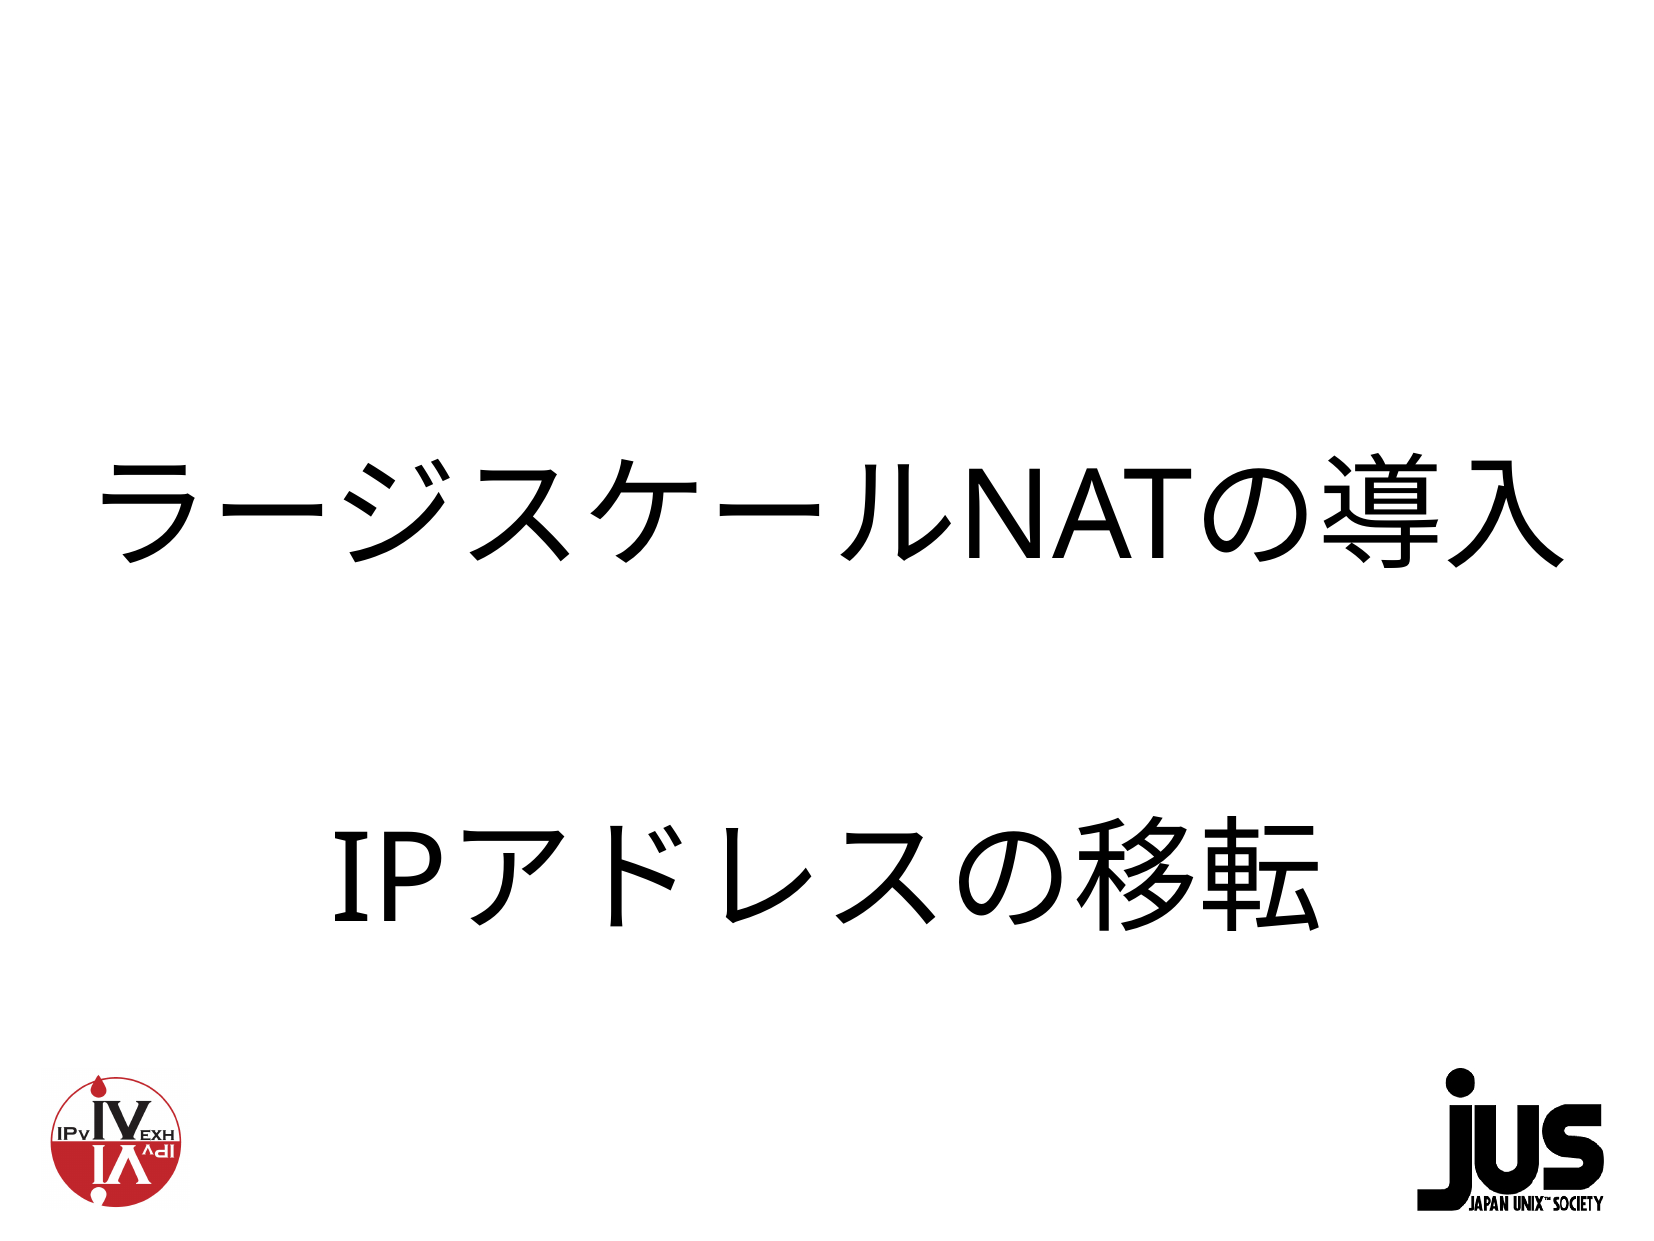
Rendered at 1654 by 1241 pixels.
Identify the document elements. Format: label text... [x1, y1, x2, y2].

subtitle ラージスケールNATの導入 IPアドレスの移転 [82, 88, 1571, 1102]
picture [1417, 1068, 1604, 1211]
picture [41, 1068, 190, 1210]
